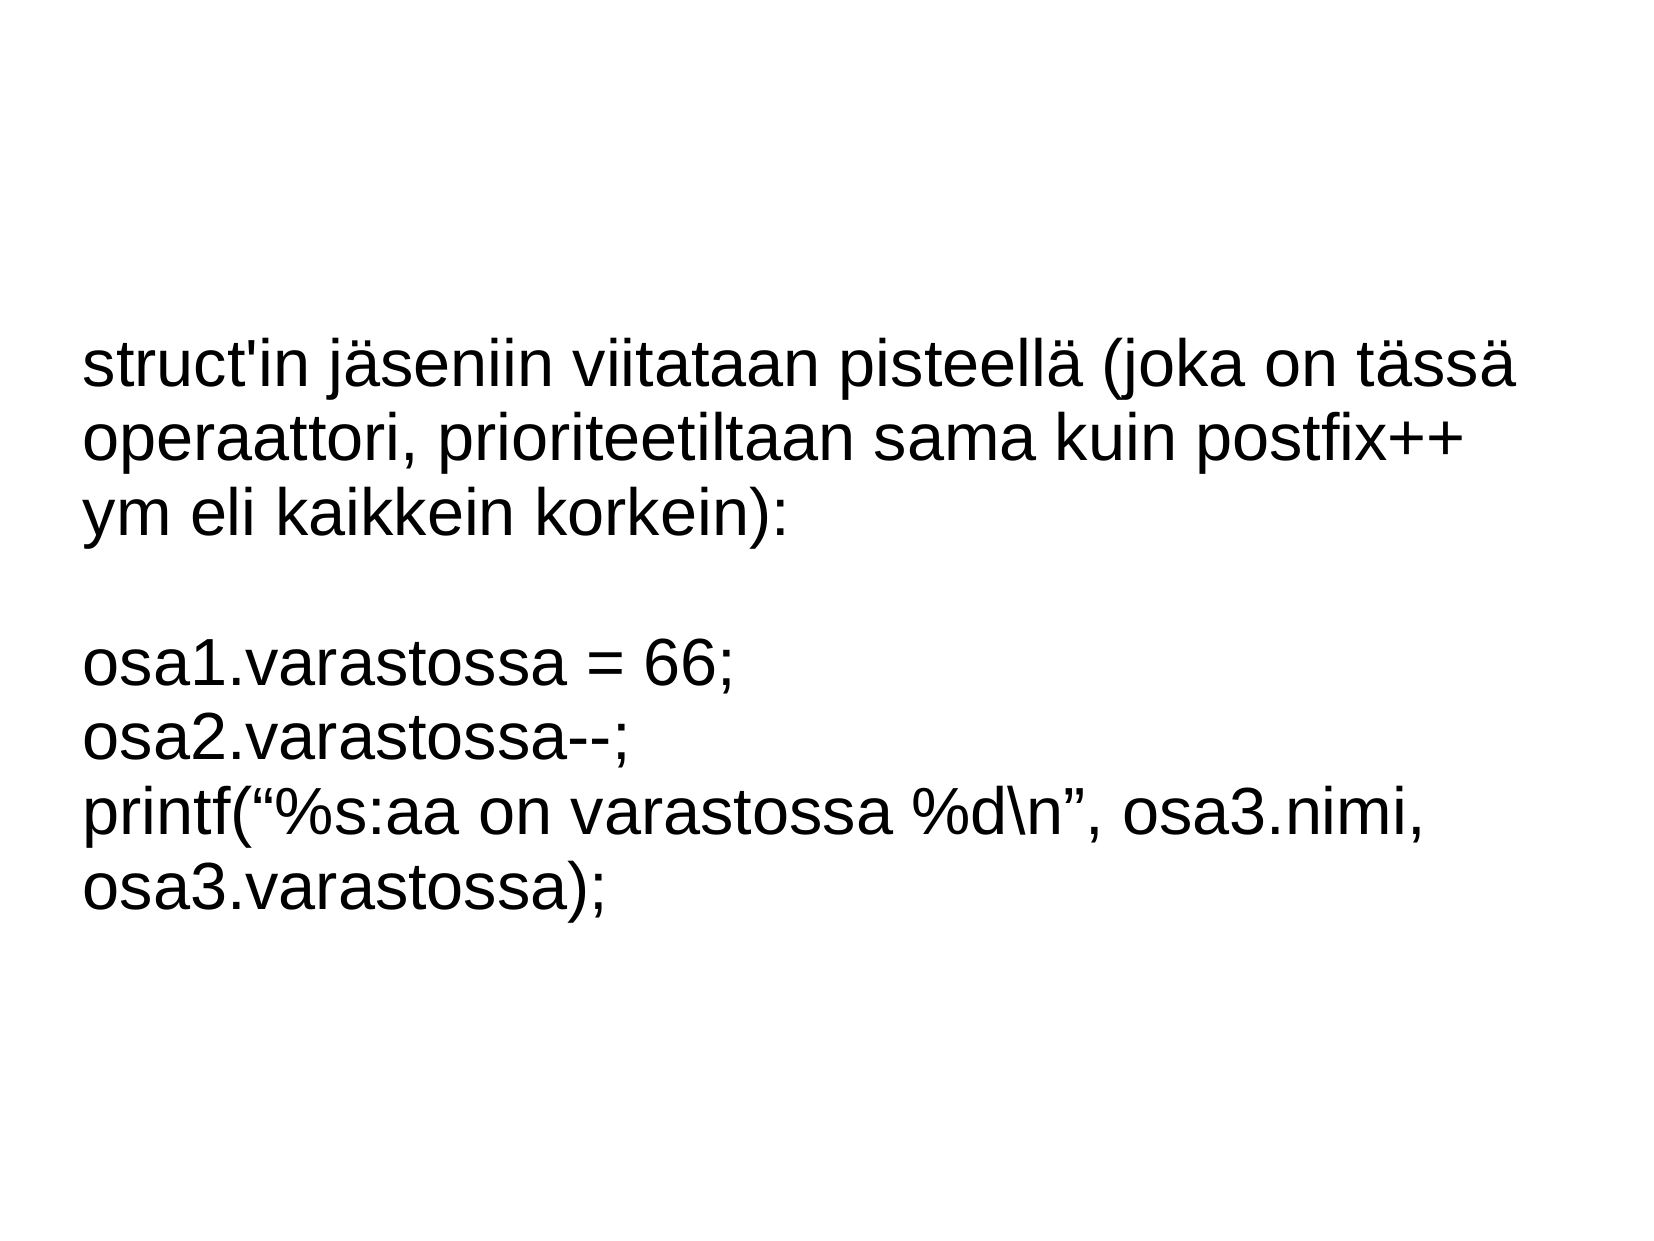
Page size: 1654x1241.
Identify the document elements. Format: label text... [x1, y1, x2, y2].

text_box struct'in jäseniin viitataan pisteellä (joka on tässä operaattori, prioriteetiltaan sama kuin postfix++ ym eli kaikkein korkein): osa1.varastossa = 66; osa2.varastossa--; printf(“%s:aa on varastossa %d\n”, osa3.nimi, osa3.varastossa); [82, 297, 1571, 1102]
